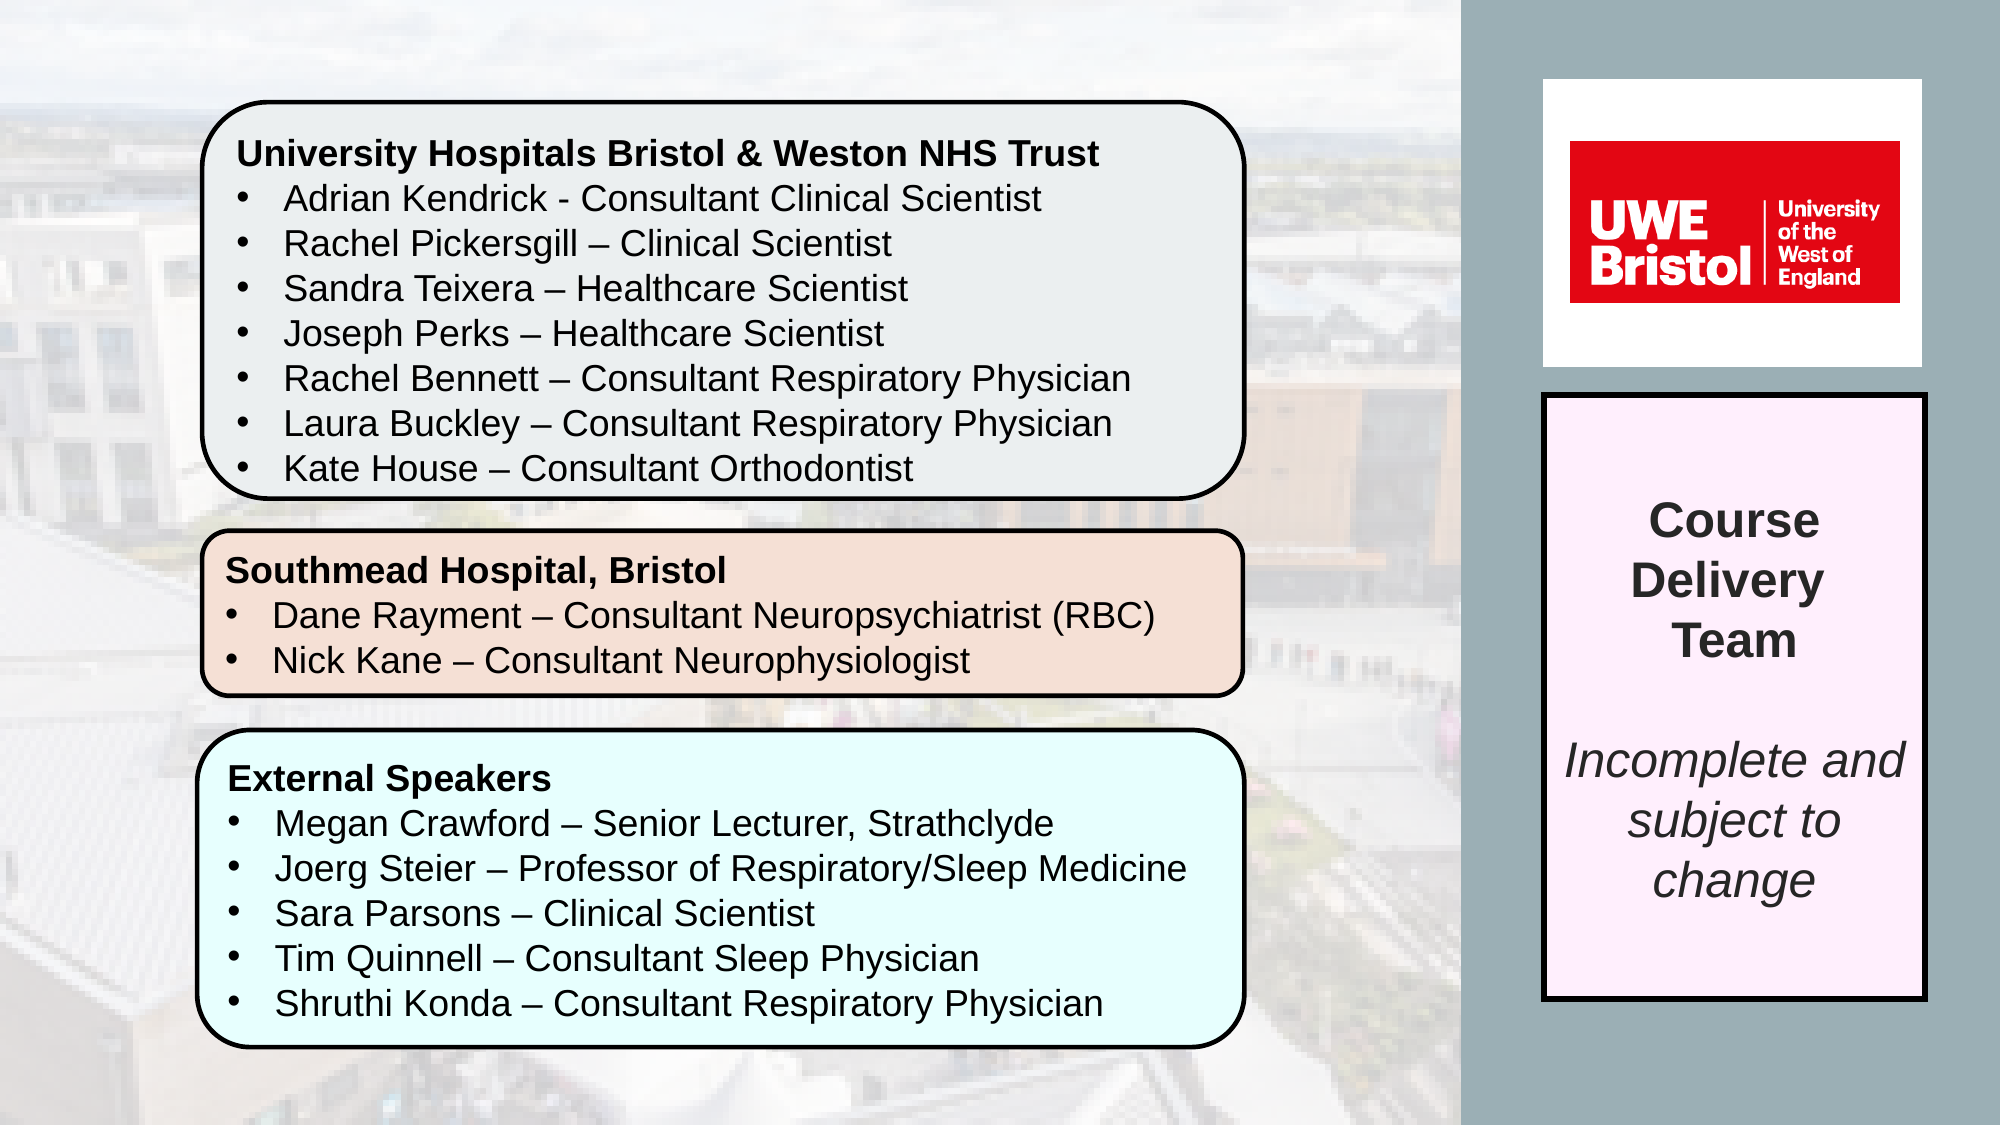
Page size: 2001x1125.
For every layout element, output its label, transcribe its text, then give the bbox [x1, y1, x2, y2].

text_box Course Delivery Team Incomplete and subject to change [1544, 395, 1925, 999]
picture [1570, 141, 1900, 303]
text_box External Speakers Megan Crawford – Senior Lecturer, Strathclyde Joerg Steier – Professor of Respiratory/Sleep Medicine Sara Parsons – Clinical Scientist Tim Quinnell – Consultant Sleep Physician Shruthi Konda – Consultant Respiratory Physician [197, 729, 1245, 1048]
text_box Southmead Hospital, Bristol Dane Rayment – Consultant Neuropsychiatrist (RBC) Nick Kane – Consultant Neurophysiologist [202, 530, 1243, 696]
text_box University Hospitals Bristol & Weston NHS Trust Adrian Kendrick - Consultant Clinical Scientist Rachel Pickersgill – Clinical Scientist Sandra Teixera – Healthcare Scientist Joseph Perks – Healthcare Scientist Rachel Bennett – Consultant Respiratory Physician Laura Buckley – Consultant Respiratory Physician Kate House – Consultant Orthodontist [202, 102, 1245, 499]
text_box [1461, 0, 2000, 1125]
picture [0, 0, 1461, 1125]
